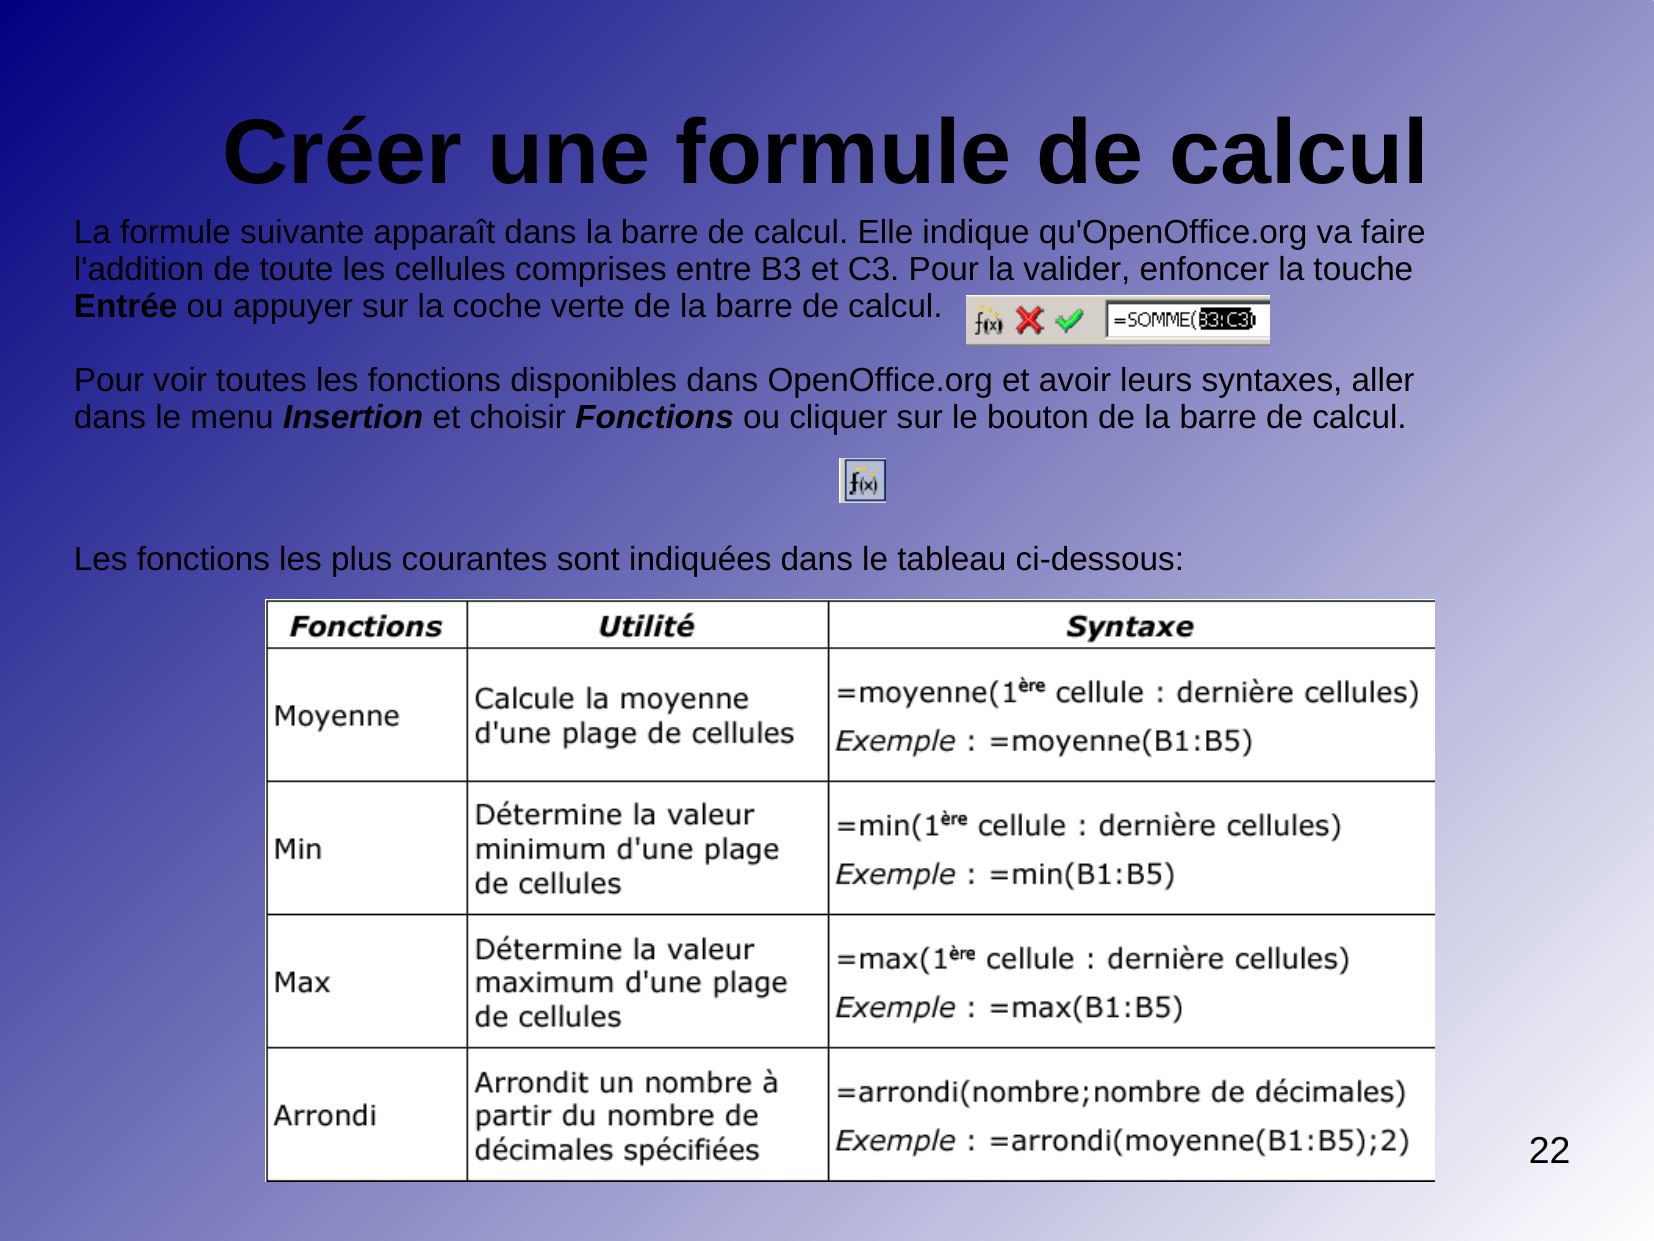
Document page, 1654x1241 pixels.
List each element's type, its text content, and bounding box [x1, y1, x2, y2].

picture [839, 458, 886, 503]
picture [966, 295, 1270, 346]
picture [265, 599, 1435, 1182]
text_box La formule suivante apparaît dans la barre de calcul. Elle indique qu'OpenOffice.org va faire l'addition de toute les cellules comprises entre B3 et C3. Pour la valider, enfoncer la touche Entrée ou appuyer sur la coche verte de la barre de calcul. [59, 206, 1506, 335]
title Créer une formule de calcul [82, 49, 1571, 257]
text_box Pour voir toutes les fonctions disponibles dans OpenOffice.org et avoir leurs syntaxes, aller dans le menu Insertion et choisir Fonctions ou cliquer sur le bouton de la barre de calcul. Les fonctions les plus courantes sont indiquées dans le tableau ci-dessous: [59, 354, 1477, 587]
